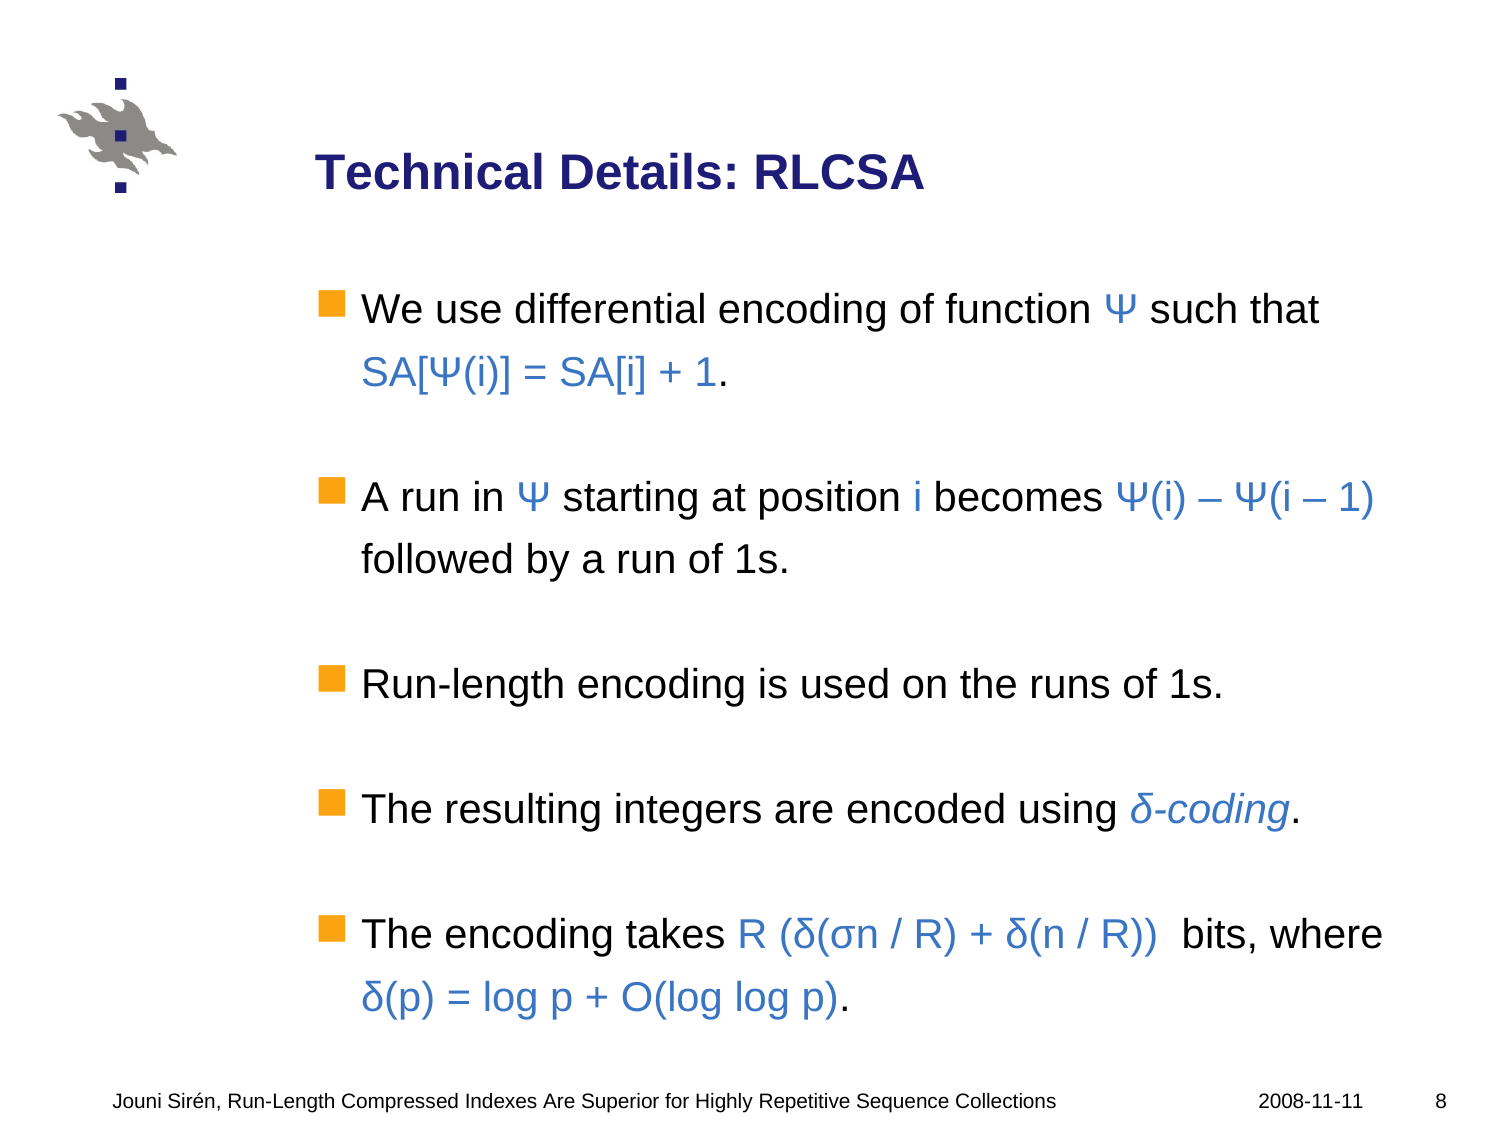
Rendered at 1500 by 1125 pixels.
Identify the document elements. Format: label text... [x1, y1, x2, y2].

list We use differential encoding of function Ψ such that SA[Ψ(i)] = SA[i] + 1. A run in Ψ starting at position i becomes Ψ(i) – Ψ(i – 1) followed by a run of 1s. Run-length encoding is used on the runs of 1s. The resulting integers are encoded using δ-coding. The encoding takes R (δ(σn / R) + δ(n / R)) bits, where δ(p) = log p + O(log log p). [299, 262, 1450, 1076]
title Technical Details: RLCSA [299, 24, 1450, 209]
picture [57, 78, 177, 193]
